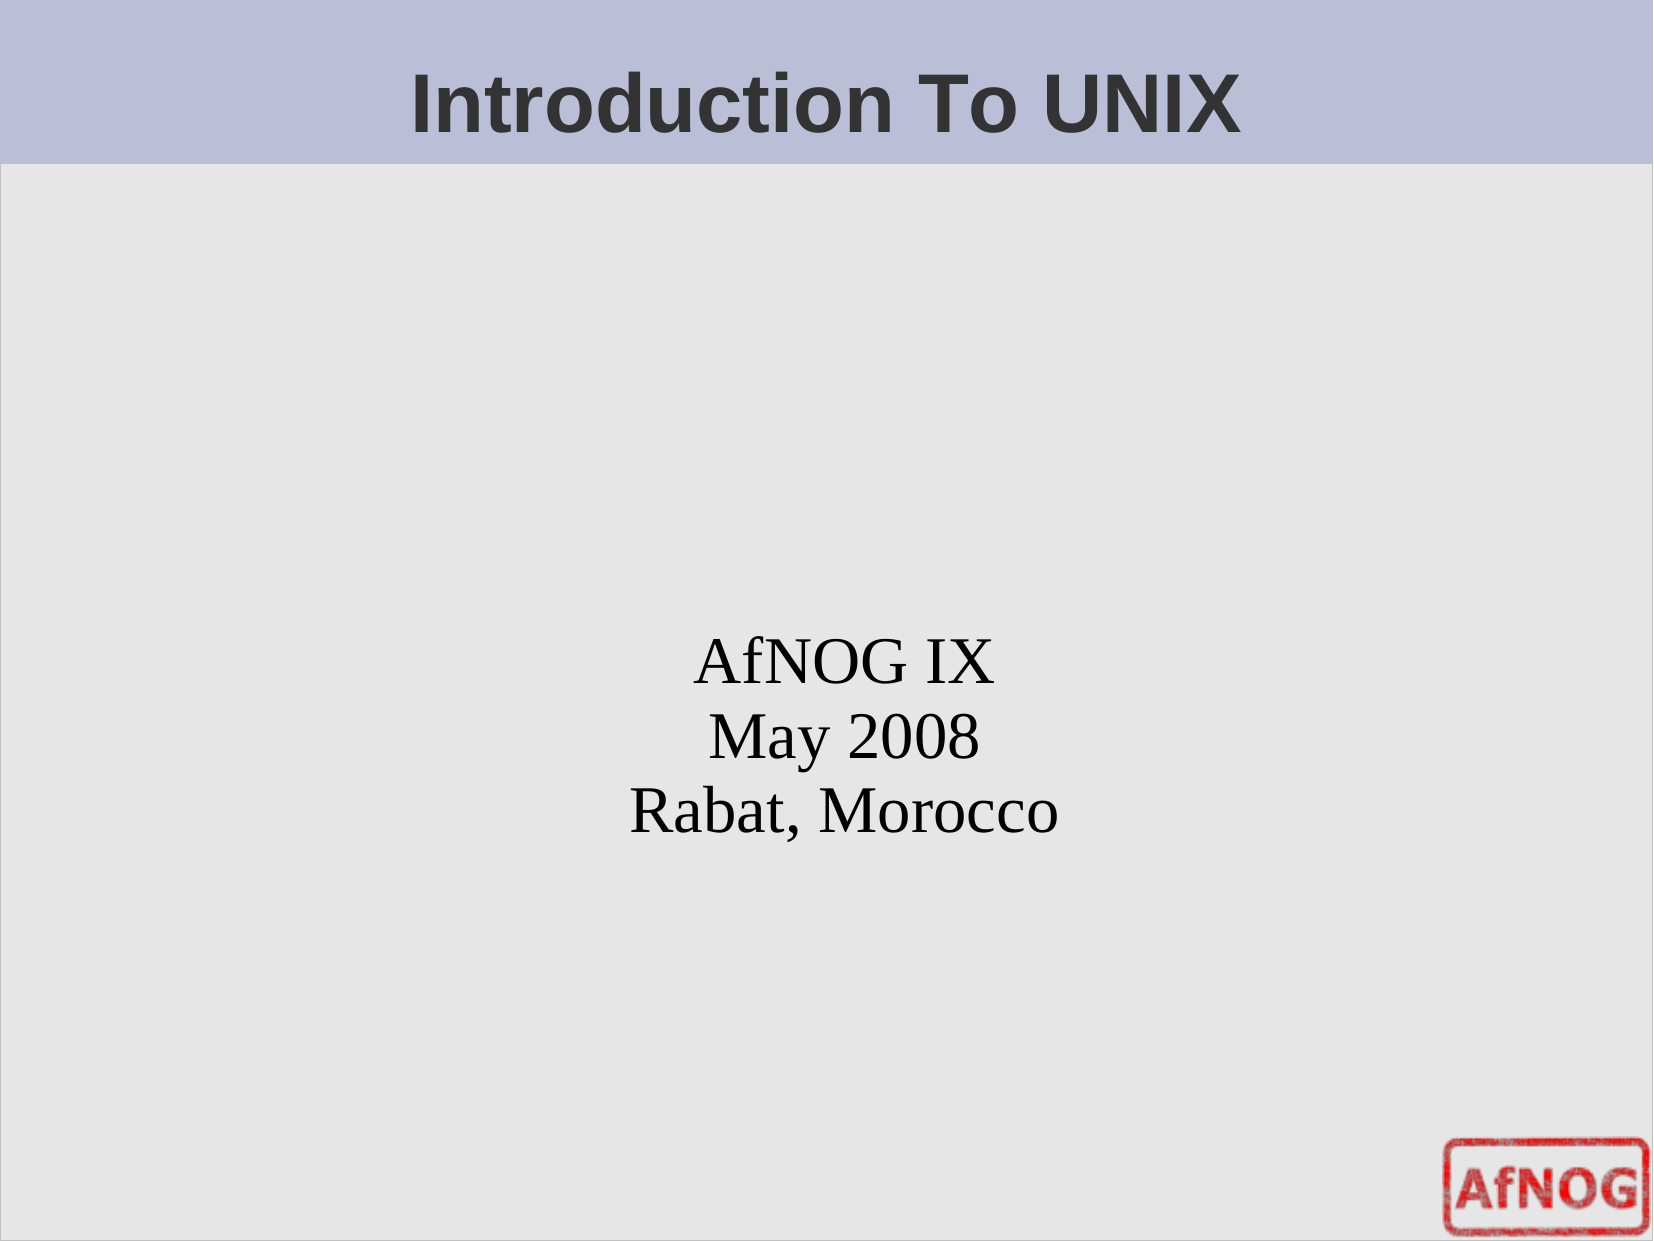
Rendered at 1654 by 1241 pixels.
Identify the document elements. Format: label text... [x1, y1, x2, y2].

title Introduction To UNIX [0, 0, 1653, 208]
subtitle AfNOG IX May 2008 Rabat, Morocco [121, 344, 1534, 1127]
picture [1441, 1135, 1653, 1241]
